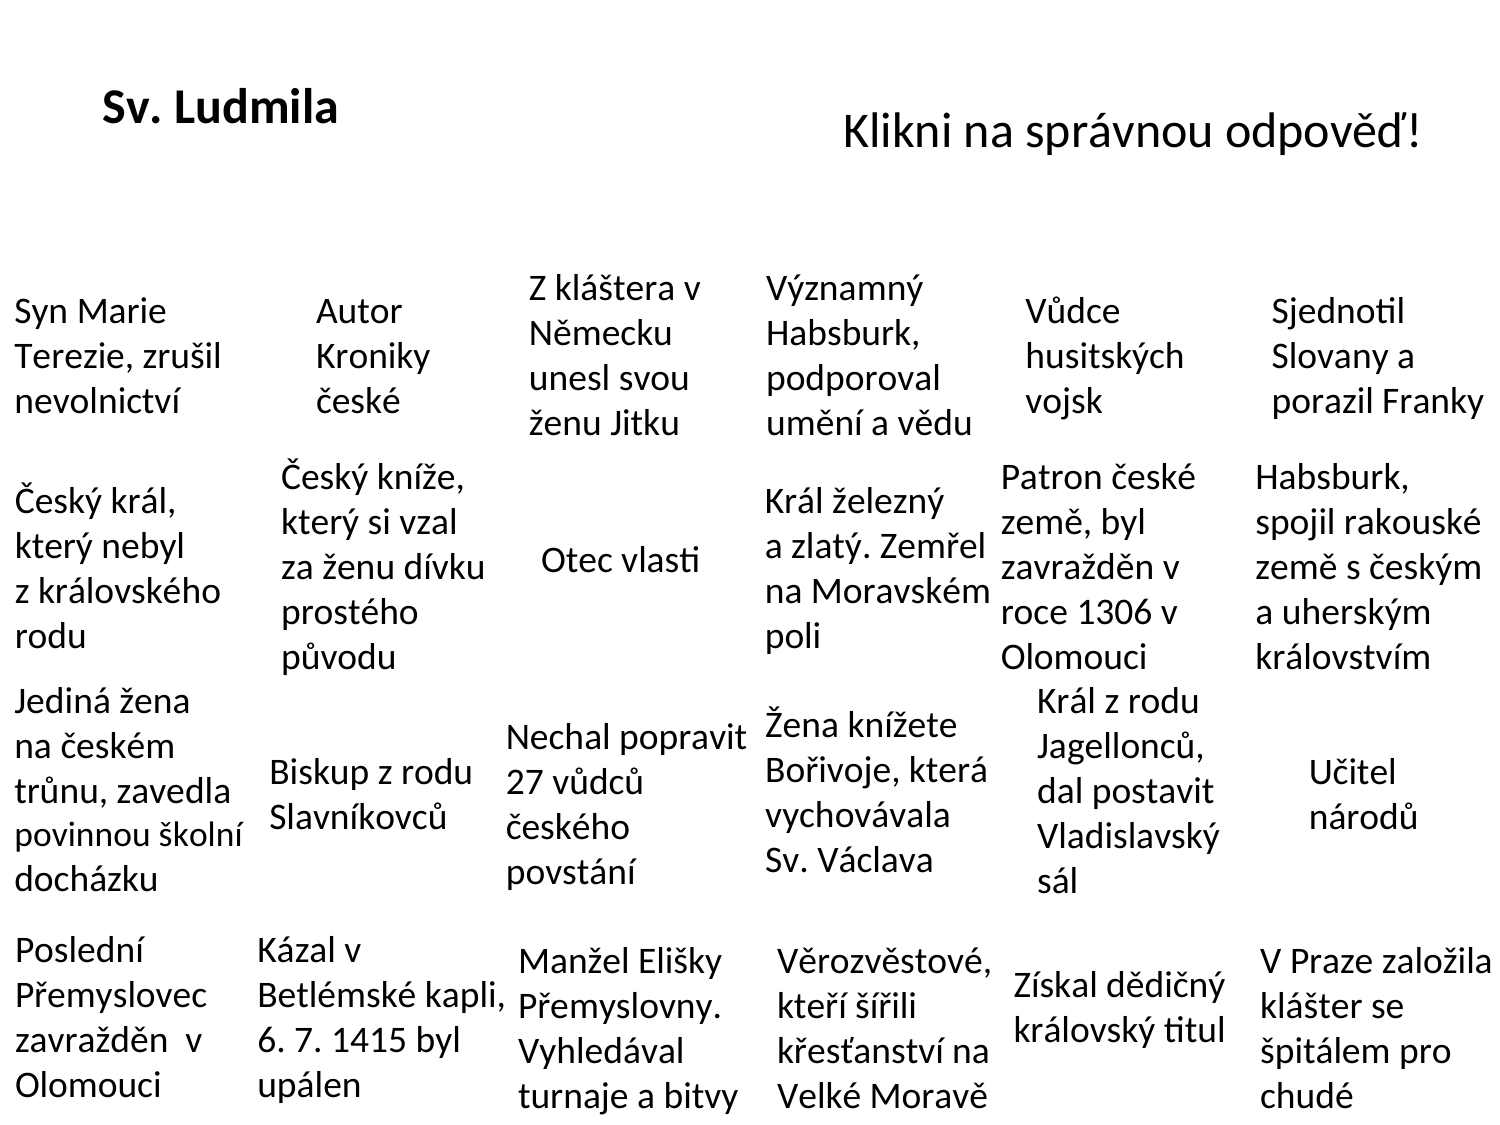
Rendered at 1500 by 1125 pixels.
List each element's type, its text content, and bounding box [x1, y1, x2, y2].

text_box Biskup z rodu Slavníkovců [254, 739, 489, 846]
text_box Nechal popravit 27 vůdců českého povstání [491, 704, 763, 900]
table_cell [250, 901, 500, 916]
table_cell [750, 888, 1000, 901]
table_cell [1212, 453, 1240, 677]
text_box Otec vlasti [526, 527, 716, 588]
text_box Král z rodu Jagellonců, dal postavit Vladislavský sál [1022, 668, 1235, 910]
table_header [250, 229, 500, 453]
table_cell [500, 677, 750, 704]
text_box Poslední Přemyslovec zavražděn v Olomouci [0, 916, 232, 1125]
text_box Český král, který nebyl z královského rodu [0, 467, 237, 664]
text_box Vůdce husitských vojsk [1010, 278, 1200, 430]
text_box Významný Habsburk, podporoval umění a vědu [751, 255, 988, 451]
text_box Kázal v Betlémské kapli, 6. 7. 1415 byl upálen [242, 916, 522, 1113]
table_cell [1250, 677, 1500, 901]
table_cell [0, 453, 250, 668]
text_box Manžel Elišky Přemyslovny. Vyhledával turnaje a bitvy [503, 928, 754, 1124]
table_cell [1000, 685, 1022, 901]
table_cell [750, 453, 985, 467]
table_cell [500, 901, 750, 928]
text_box Autor Kroniky české [301, 278, 446, 430]
table_cell [1235, 677, 1250, 901]
text_box Získal dědičný královský titul [998, 952, 1237, 1058]
table_cell [250, 453, 266, 677]
text_box Patron české země, byl zavražděn v roce 1306 v Olomouci [985, 444, 1212, 685]
table_cell [750, 901, 1000, 1125]
table_header [750, 229, 1000, 453]
table_cell [750, 677, 1000, 692]
text_box Syn Marie Terezie, zrušil nevolnictví [0, 278, 237, 430]
text_box Sjednotil Slovany a porazil Franky [1256, 278, 1500, 430]
text_box Jediná žena na českém trůnu, zavedla povinnou školní docházku [0, 668, 259, 907]
table_cell [1250, 901, 1500, 928]
text_box Žena knížete Bořivoje, která vychovávala Sv. Václava [750, 692, 1004, 888]
table_cell [501, 453, 750, 677]
table_header [1250, 229, 1500, 453]
text_box Klikni na správnou odpověď! [828, 90, 1438, 166]
table_cell [259, 677, 500, 901]
text_box Učitel národů [1294, 739, 1434, 846]
text_box Věrozvěstové, kteří šířili křesťanství na Velké Moravě [762, 928, 1008, 1124]
text_box Král železný a zlatý. Zemřel na Moravském poli [749, 467, 985, 664]
text_box Z kláštera v Německu unesl svou ženu Jitku [514, 255, 725, 451]
table_header [1000, 229, 1250, 453]
table_cell [500, 1113, 750, 1125]
table_cell [0, 907, 250, 1125]
text_box V Praze založila klášter se špitálem pro chudé [1237, 928, 1500, 1124]
table_header [500, 229, 750, 453]
text_box Habsburk, spojil rakouské země s českým a uherským královstvím [1240, 444, 1498, 685]
table_header [0, 229, 250, 453]
table_cell [750, 664, 985, 677]
table_cell [1000, 1058, 1250, 1125]
table_cell [1000, 901, 1250, 952]
text_box Český kníže, který si vzal za ženu dívku prostého původu [266, 444, 501, 685]
table_cell [250, 1113, 500, 1125]
text_box Sv. Ludmila [87, 66, 355, 142]
